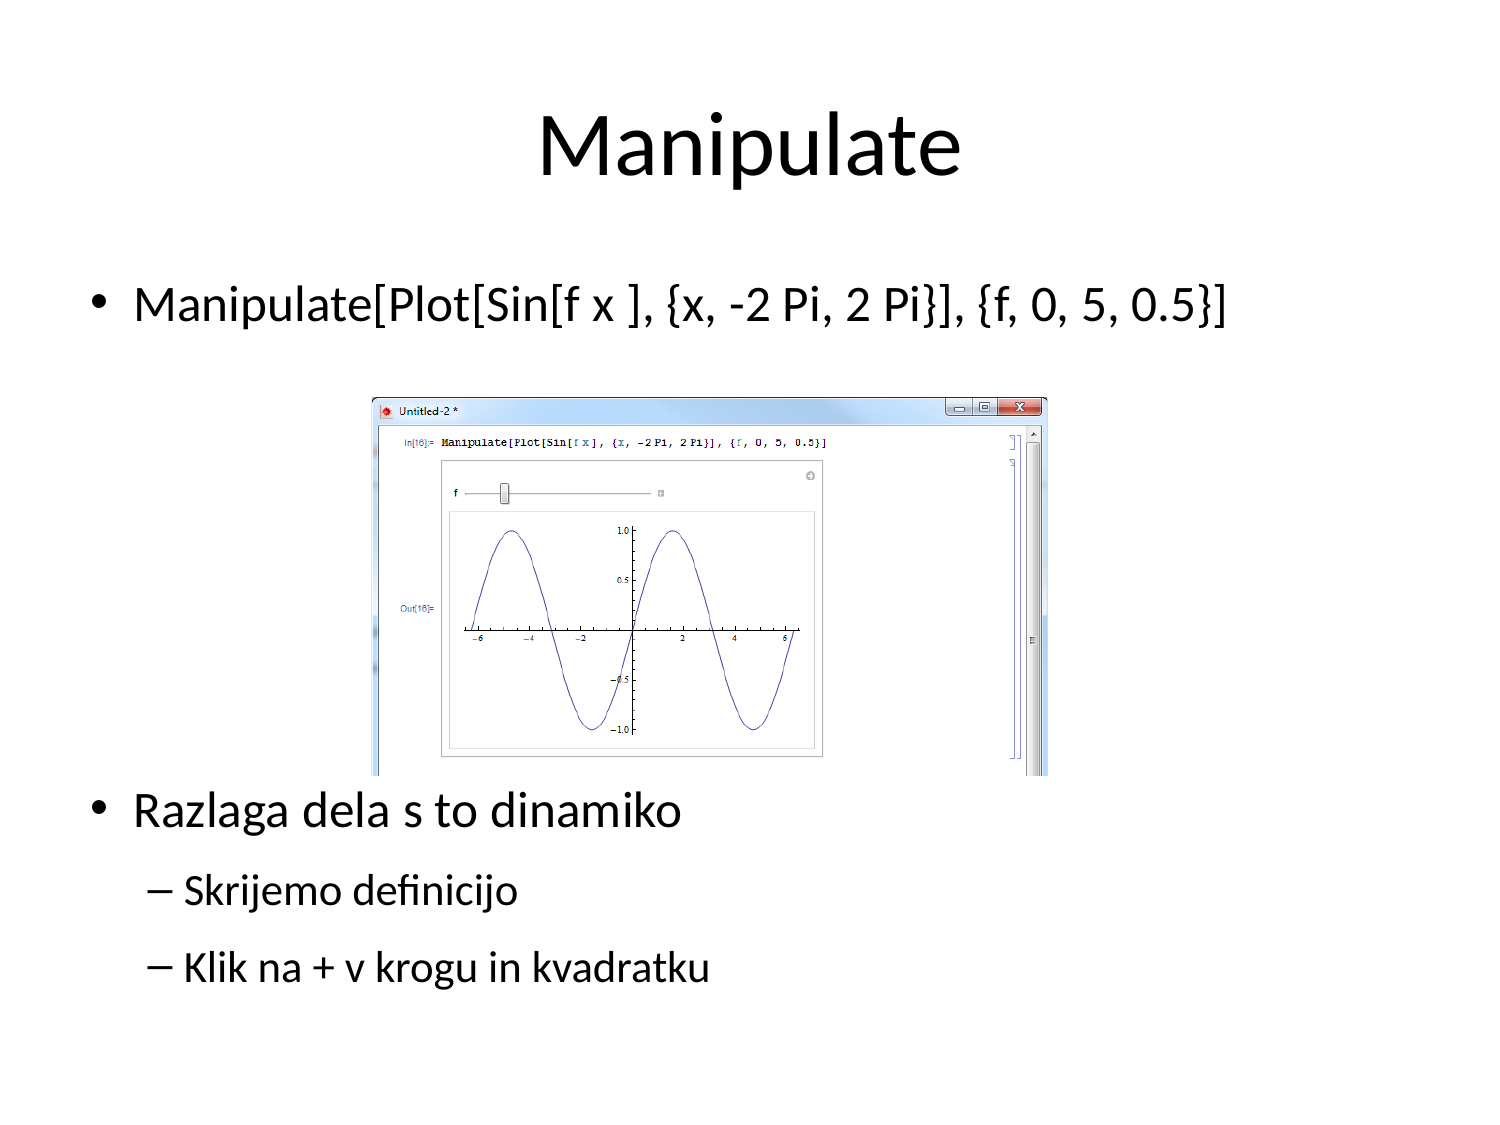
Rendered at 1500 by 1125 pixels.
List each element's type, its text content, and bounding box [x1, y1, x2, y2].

list Manipulate[Plot[Sin[f x ], {x, -2 Pi, 2 Pi}], {f, 0, 5, 0.5}] Razlaga dela s to dinamiko Skrijemo definicijo Klik na + v krogu in kvadratku [75, 262, 1425, 1005]
title Manipulate [75, 45, 1425, 233]
picture [371, 397, 1048, 776]
